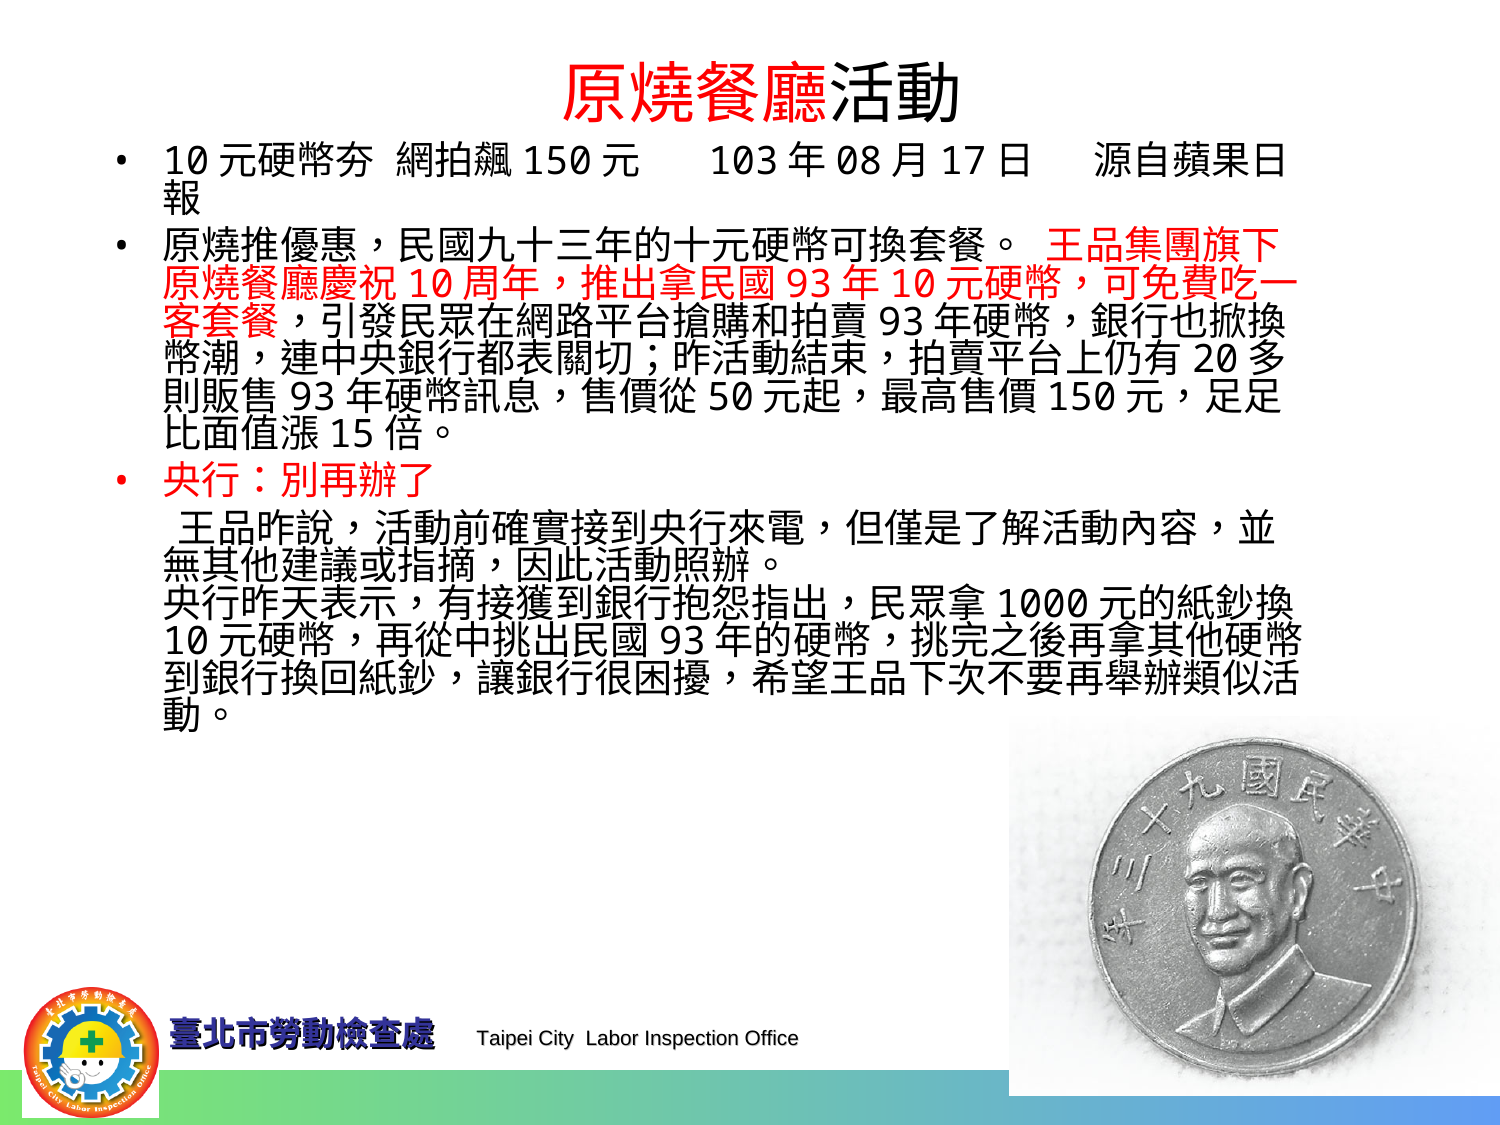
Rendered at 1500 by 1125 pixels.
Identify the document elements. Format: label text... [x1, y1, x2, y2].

picture [22, 987, 159, 1118]
title 原燒餐廳活動 [144, 42, 1379, 133]
list 10元硬幣夯 網拍飆150元 103年08月17日 源自蘋果日報 原燒推優惠，民國九十三年的十元硬幣可換套餐。 王品集團旗下原燒餐廳慶祝10周年，推出拿民國93年10元硬幣，可免費吃一客套餐，引發民眾在網路平台搶購和拍賣93年硬幣，銀行也掀換幣潮，連中央銀行都表關切；昨活動結束，拍賣平台上仍有20多則販售93年硬幣訊息，售價從50元起，最高售價150元，足足比面值漲15倍。 央行：別再辦了 王品昨說，活動前確實接到央行來電，但僅是了解活動內容，並無其他建議或指摘，因此活動照辦。 央行昨天表示，有接獲到銀行抱怨指出，民眾拿1000元的紙鈔換10元硬幣，再從中挑出民國93年的硬幣，挑完之後再拿其他硬幣到銀行換回紙鈔，讓銀行很困擾，希望王品下次不要再舉辦類似活動。 [95, 137, 1329, 827]
picture [1009, 716, 1500, 1096]
